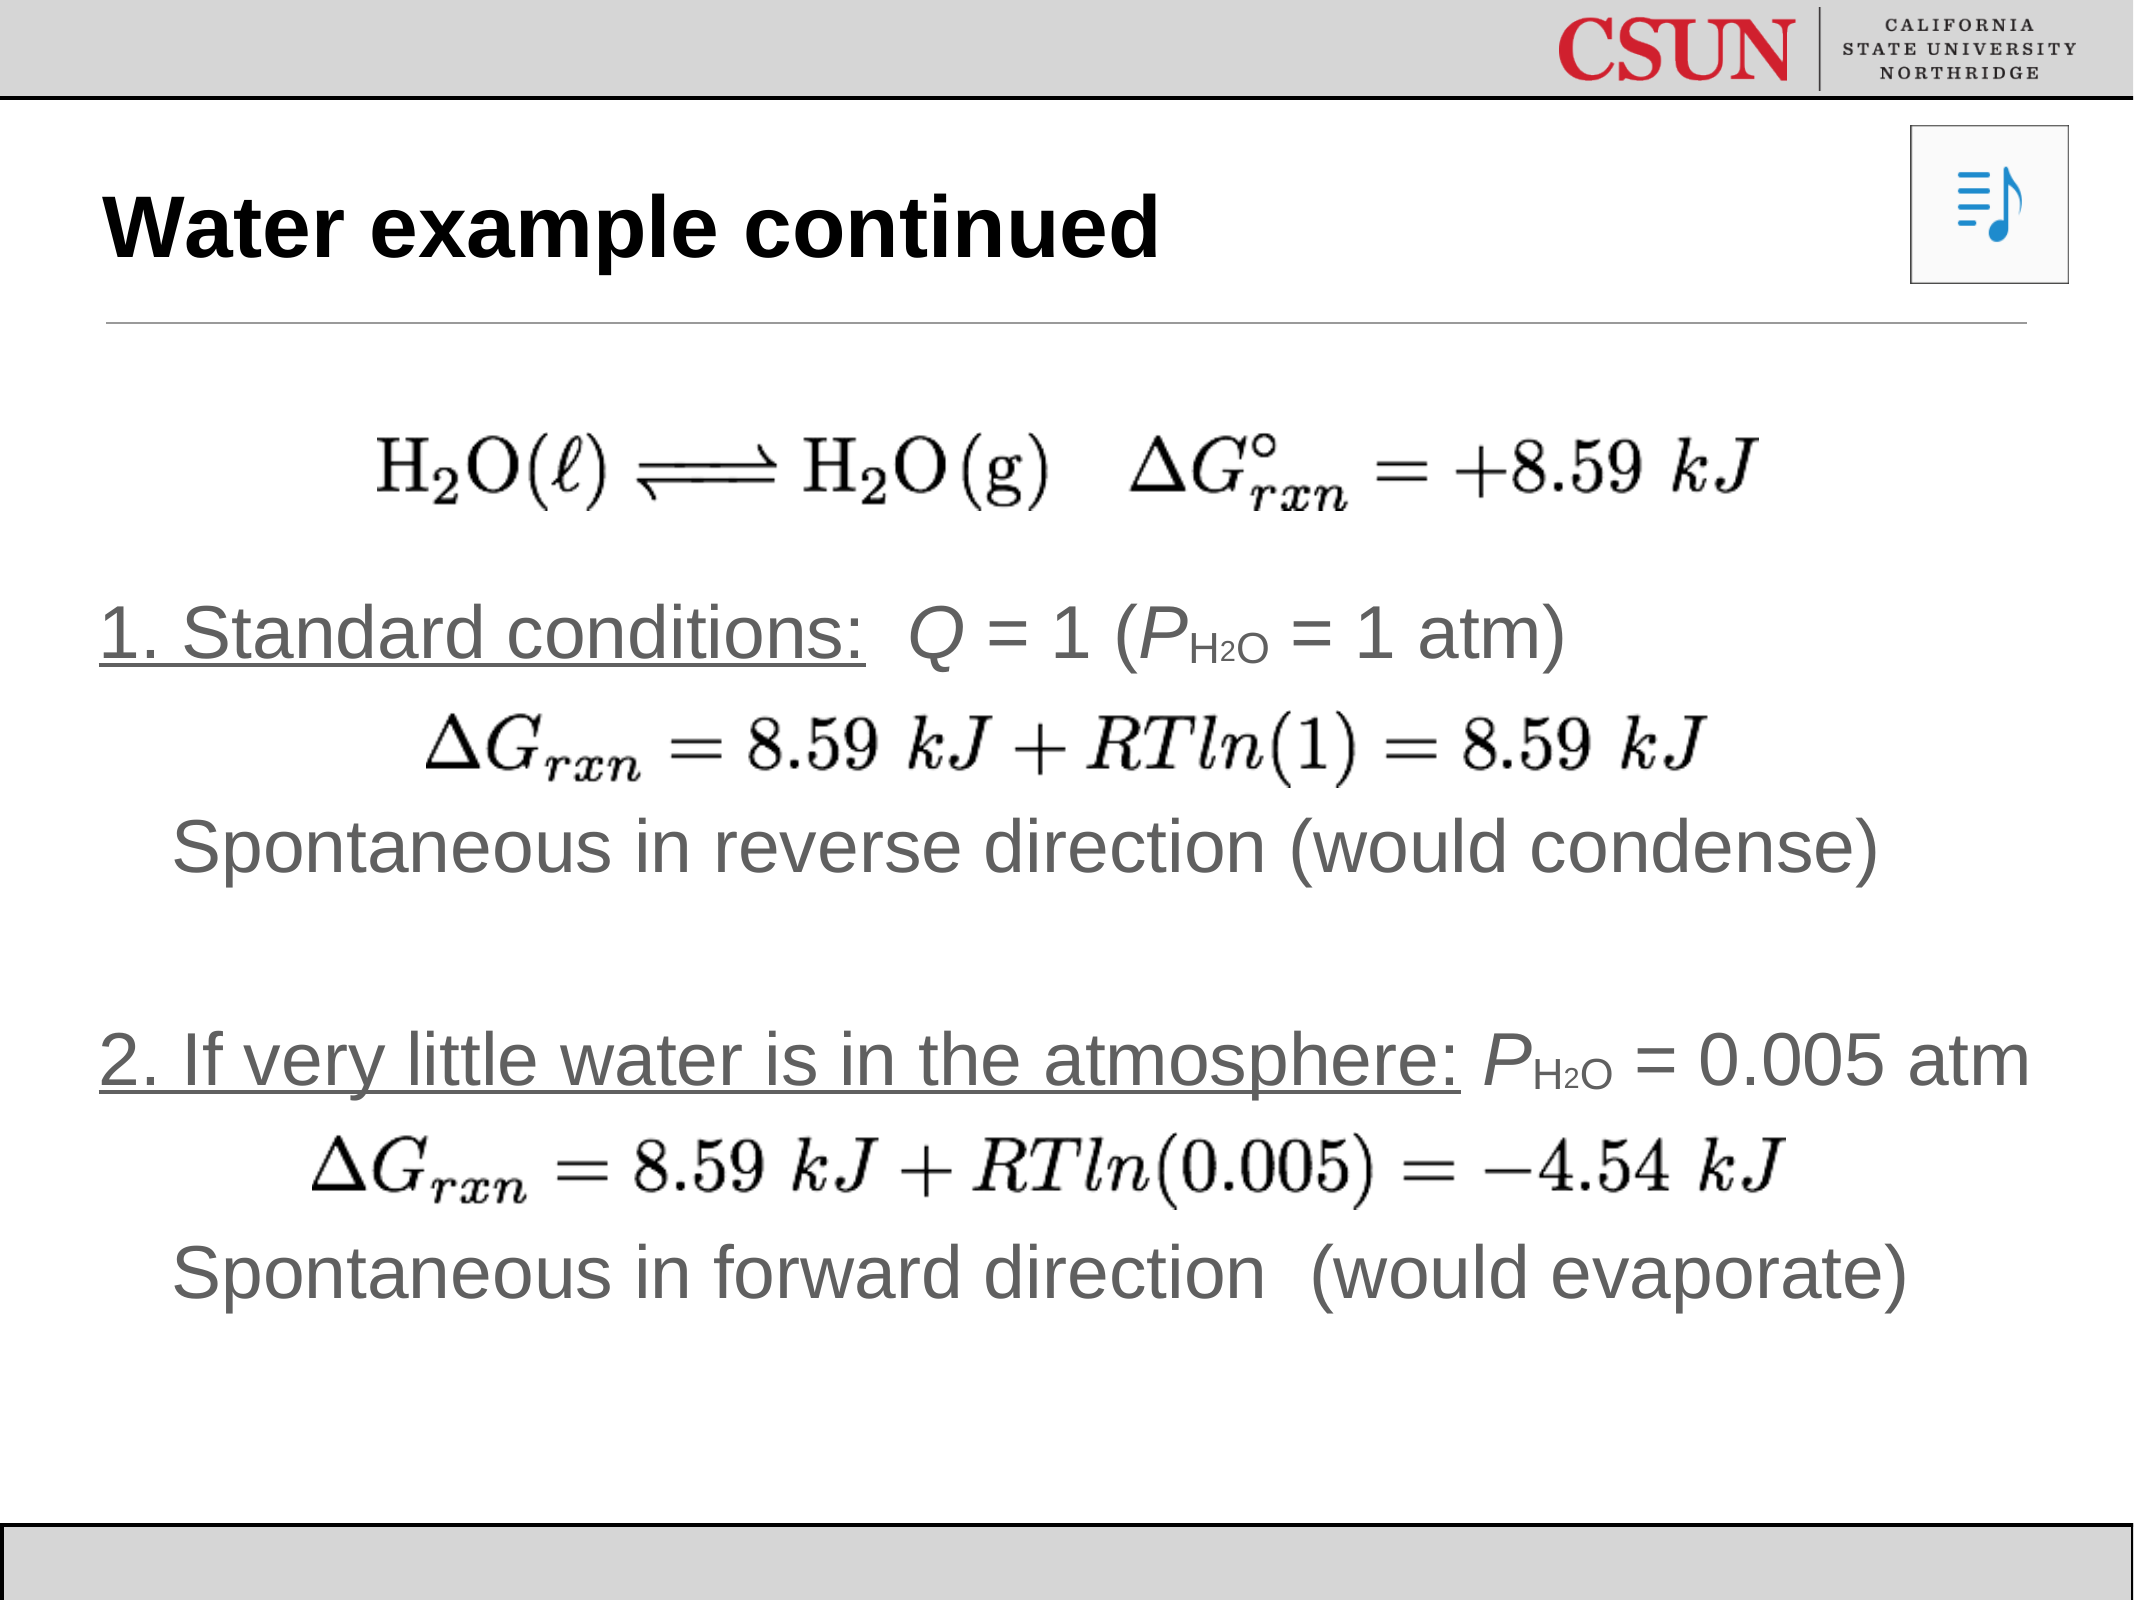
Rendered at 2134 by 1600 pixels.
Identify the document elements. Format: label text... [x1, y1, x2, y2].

picture [426, 710, 1710, 788]
picture [377, 432, 1759, 511]
picture [312, 1132, 1786, 1210]
picture [1559, 7, 2076, 91]
list 1. Standard conditions: Q = 1 (PH2O = 1 atm) Spontaneous in reverse direction (would condense) 2. If very little water is in the atmosphere: PH2O = 0.005 atm Spontaneous in forward direction (would evaporate) [46, 575, 2053, 1573]
title Water example continued [93, 104, 2040, 284]
text_box [1909, 124, 2071, 286]
